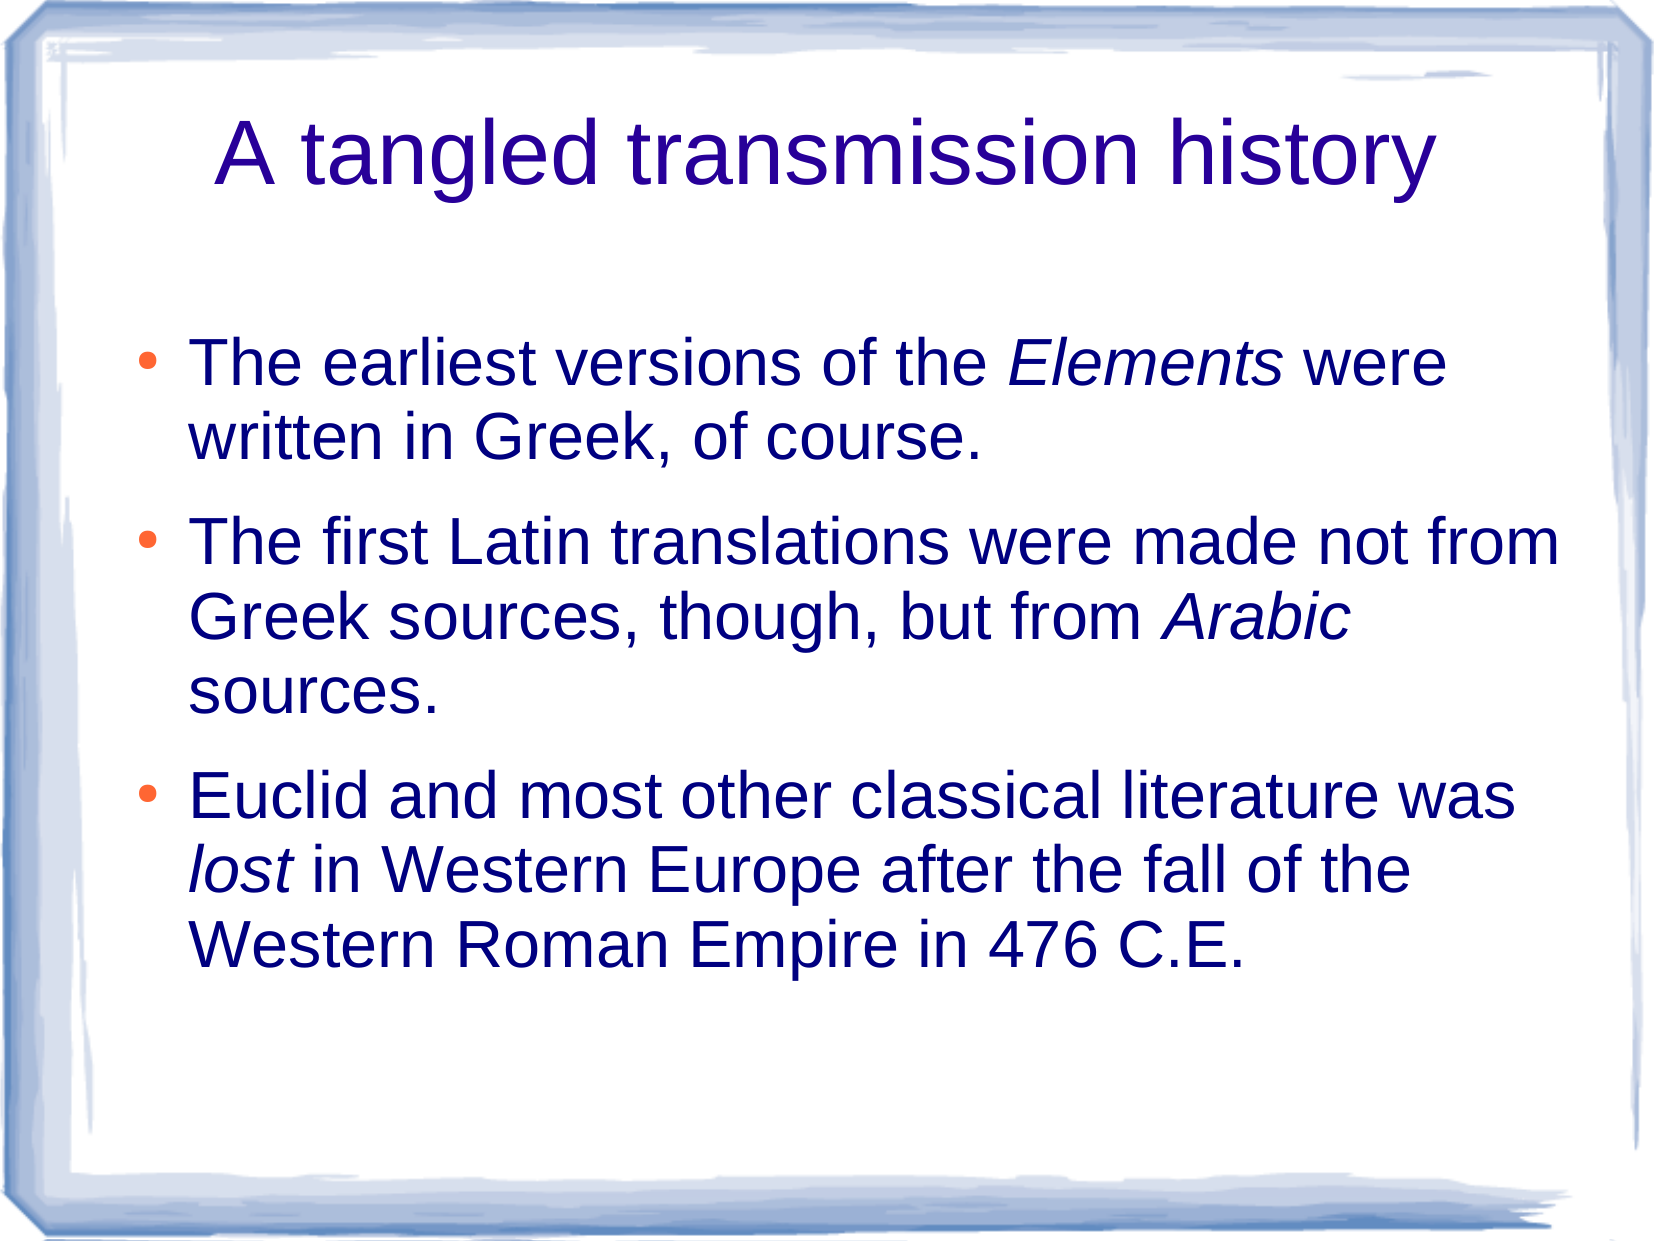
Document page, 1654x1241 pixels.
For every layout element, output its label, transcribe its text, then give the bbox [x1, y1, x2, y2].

picture [0, 0, 1654, 1241]
title A tangled transmission history [82, 56, 1571, 250]
list The earliest versions of the Elements were written in Greek, of course. The first Latin translations were made not from Greek sources, though, but from Arabic sources. Euclid and most other classical literature was lost in Western Europe after the fall of the Western Roman Empire in 476 C.E. [118, 324, 1571, 1087]
